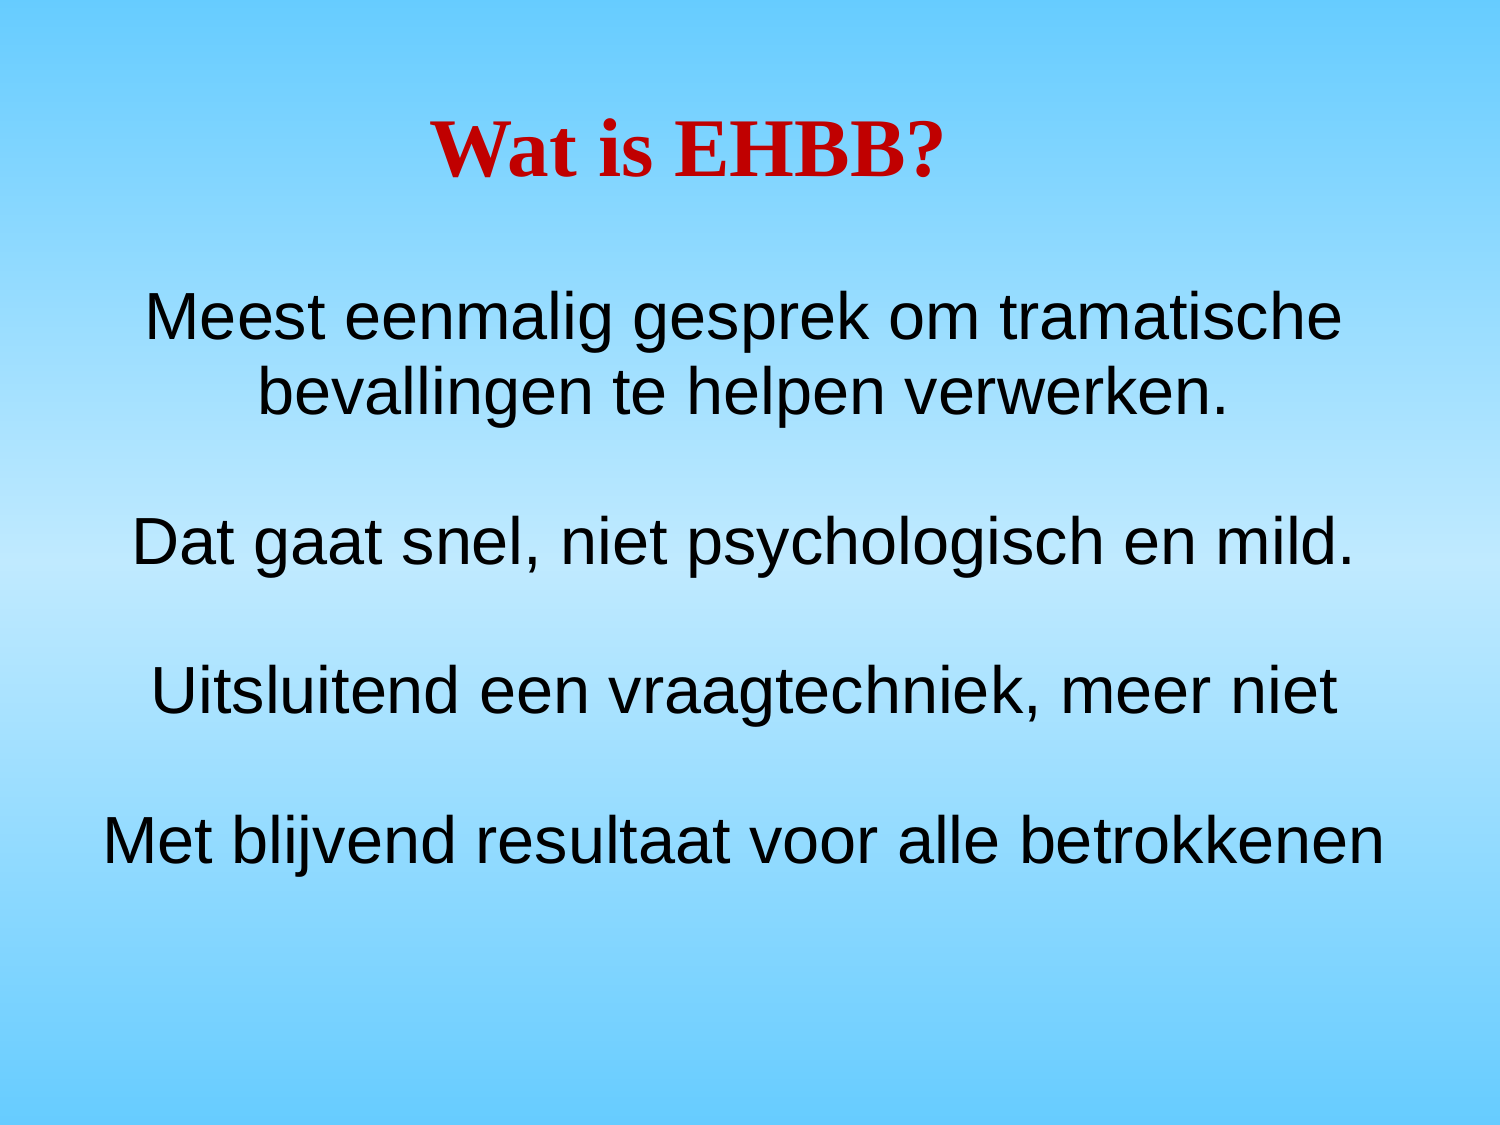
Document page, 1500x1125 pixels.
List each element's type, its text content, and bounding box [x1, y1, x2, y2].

title Wat is EHBB? [154, 72, 1430, 213]
subtitle Meest eenmalig gesprek om tramatische bevallingen te helpen verwerken. Dat gaat snel, niet psychologisch en mild. Uitsluitend een vraagtechniek, meer niet Met blijvend resultaat voor alle betrokkenen [71, 207, 1418, 1025]
